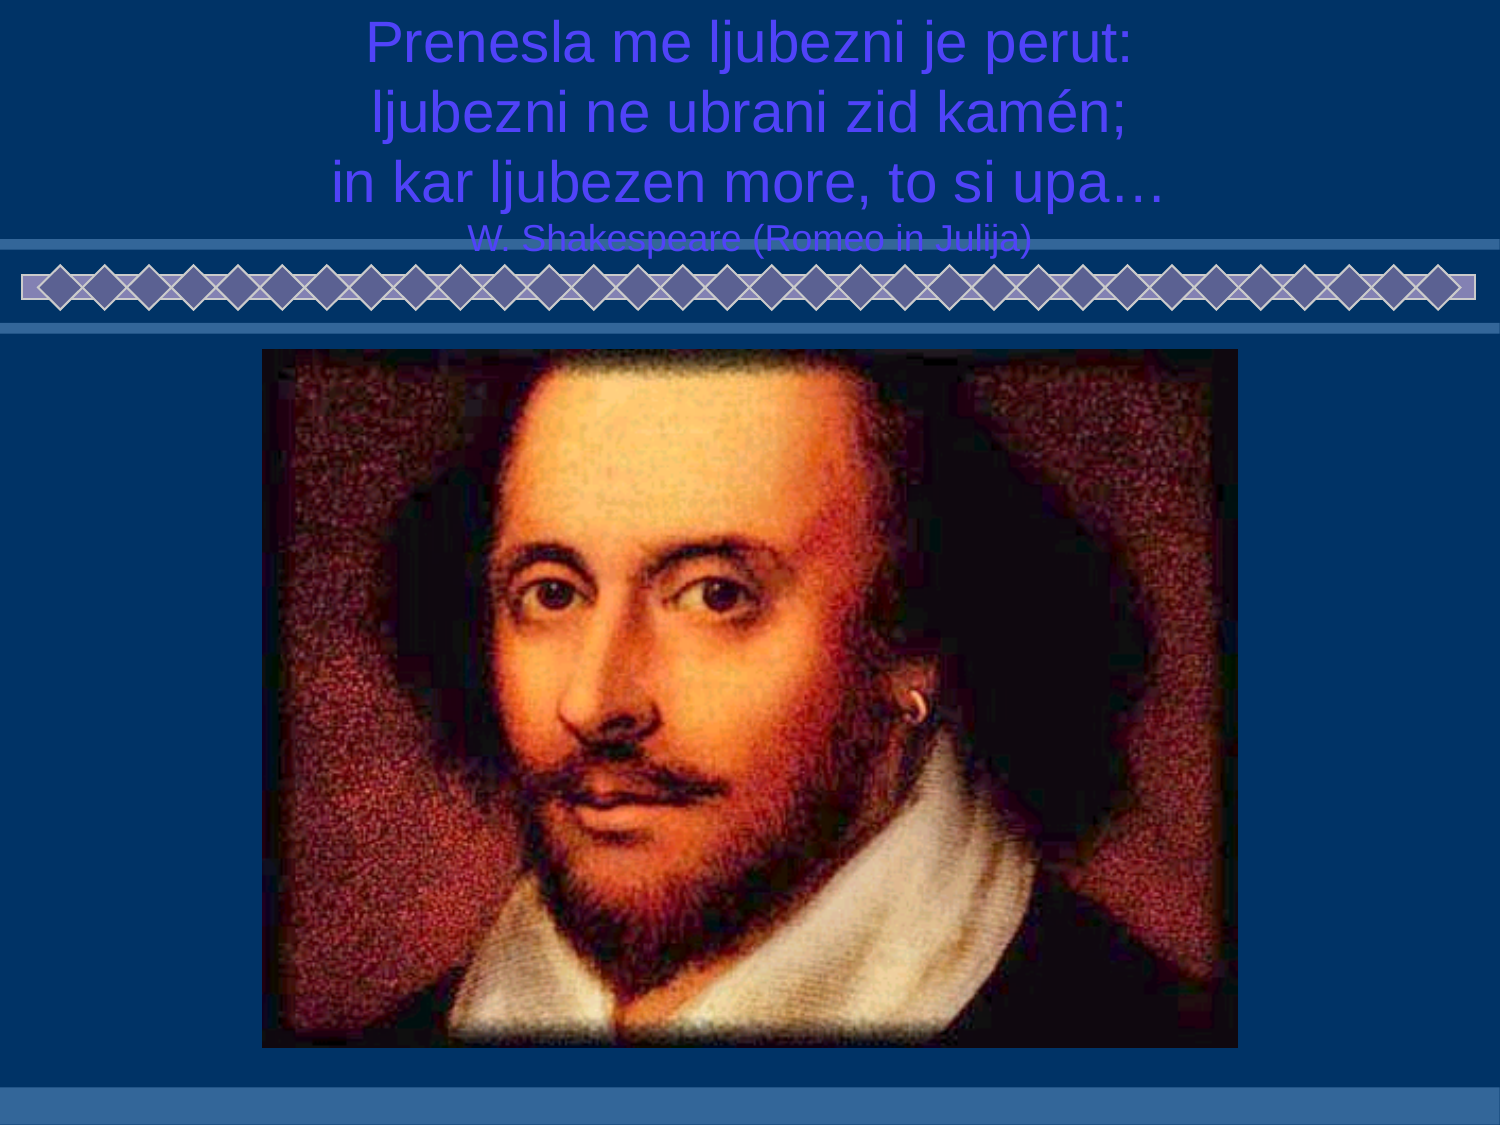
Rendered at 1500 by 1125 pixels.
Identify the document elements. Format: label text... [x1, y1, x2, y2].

picture [262, 349, 1238, 1048]
title Prenesla me ljubezni je perut: ljubezni ne ubrani zid kamén; in kar ljubezen more, to si upa… W. Shakespeare (Romeo in Julija) [112, 37, 1388, 225]
